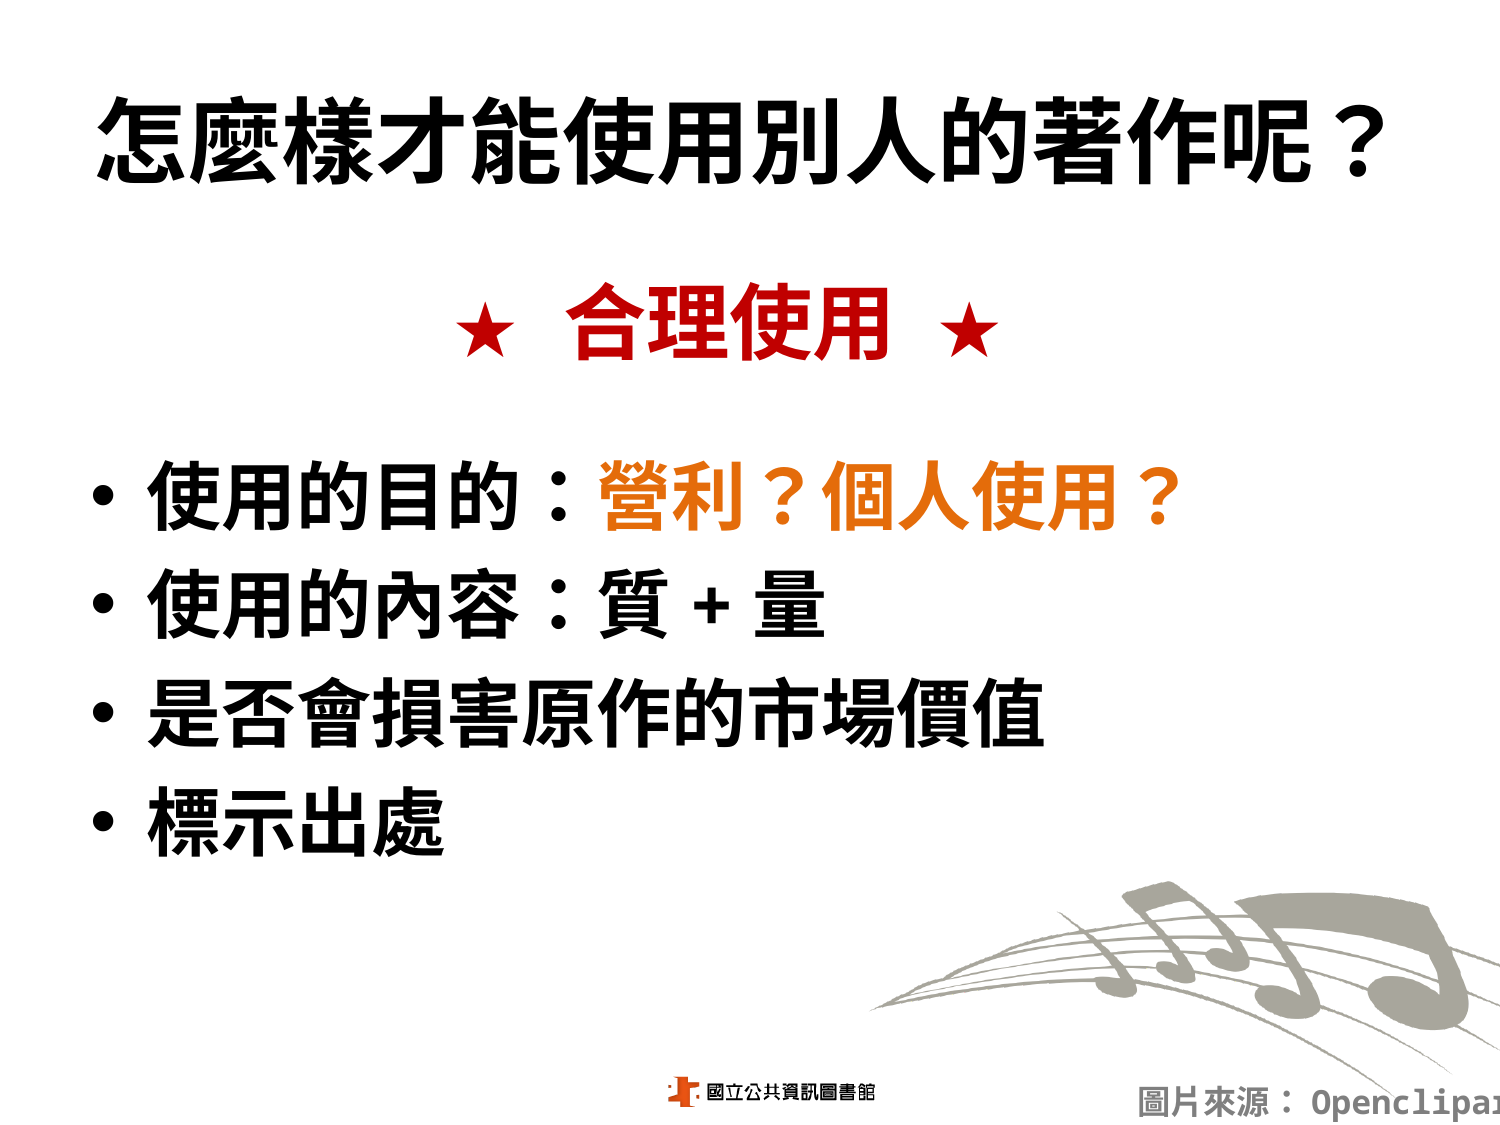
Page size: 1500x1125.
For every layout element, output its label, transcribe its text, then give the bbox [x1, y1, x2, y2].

picture [868, 881, 1500, 1099]
list ★ 合理使用 ★ 使用的目的：營利？個人使用？ 使用的內容：質+量 是否會損害原作的市場價值 標示出處 [75, 262, 1426, 1005]
title 怎麼樣才能使用別人的著作呢？ [75, 45, 1426, 233]
text_box 圖片來源：Openclipart [1122, 1073, 1500, 1125]
